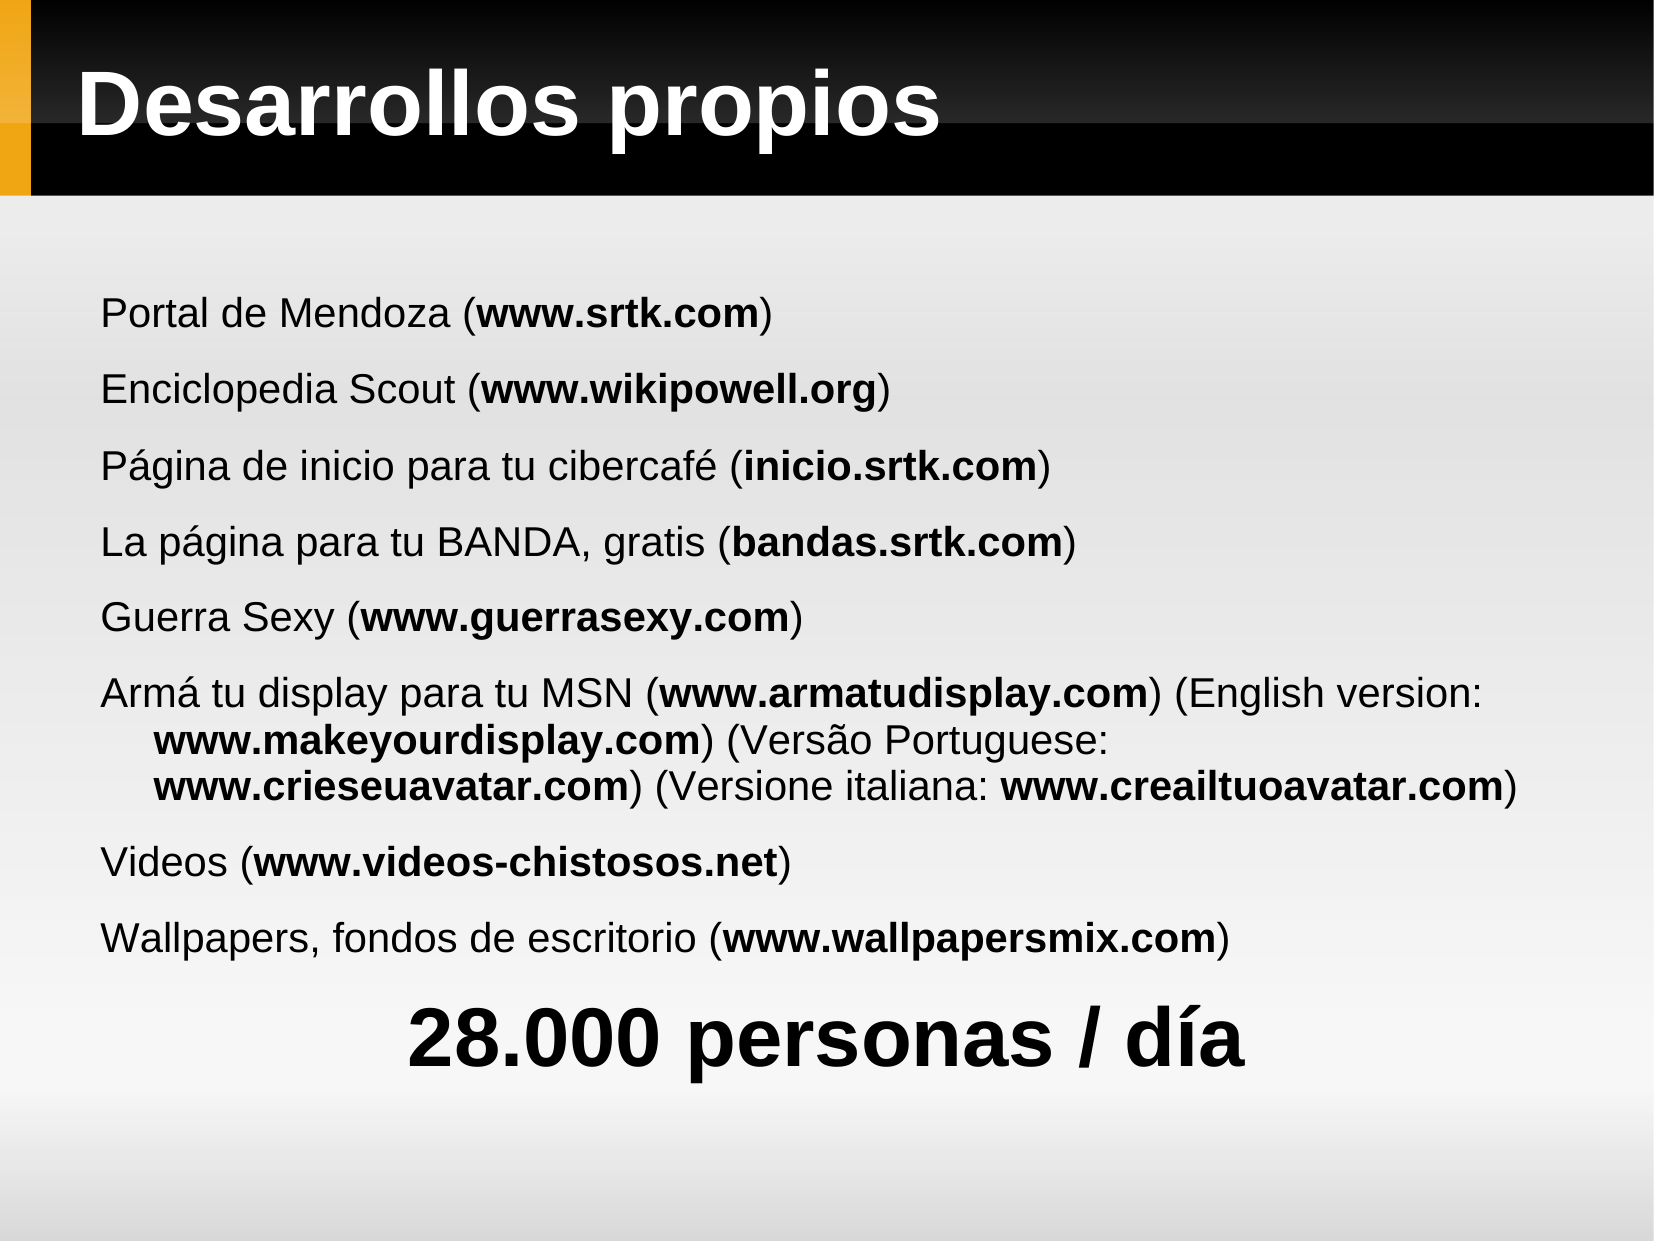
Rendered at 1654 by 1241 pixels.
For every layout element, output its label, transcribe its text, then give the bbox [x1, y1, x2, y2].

title Desarrollos propios [76, 0, 1565, 208]
picture [0, 0, 1654, 1241]
list Portal de Mendoza (www.srtk.com) Enciclopedia Scout (www.wikipowell.org) Página de inicio para tu cibercafé (inicio.srtk.com) La página para tu BANDA, gratis (bandas.srtk.com) Guerra Sexy (www.guerrasexy.com) Armá tu display para tu MSN (www.armatudisplay.com) (English version: www.makeyourdisplay.com) (Versão Portuguese: www.crieseuavatar.com) (Versione italiana: www.creailtuoavatar.com) Videos (www.videos-chistosos.net) Wallpapers, fondos de escritorio (www.wallpapersmix.com) 28.000 personas / día [82, 290, 1571, 1174]
